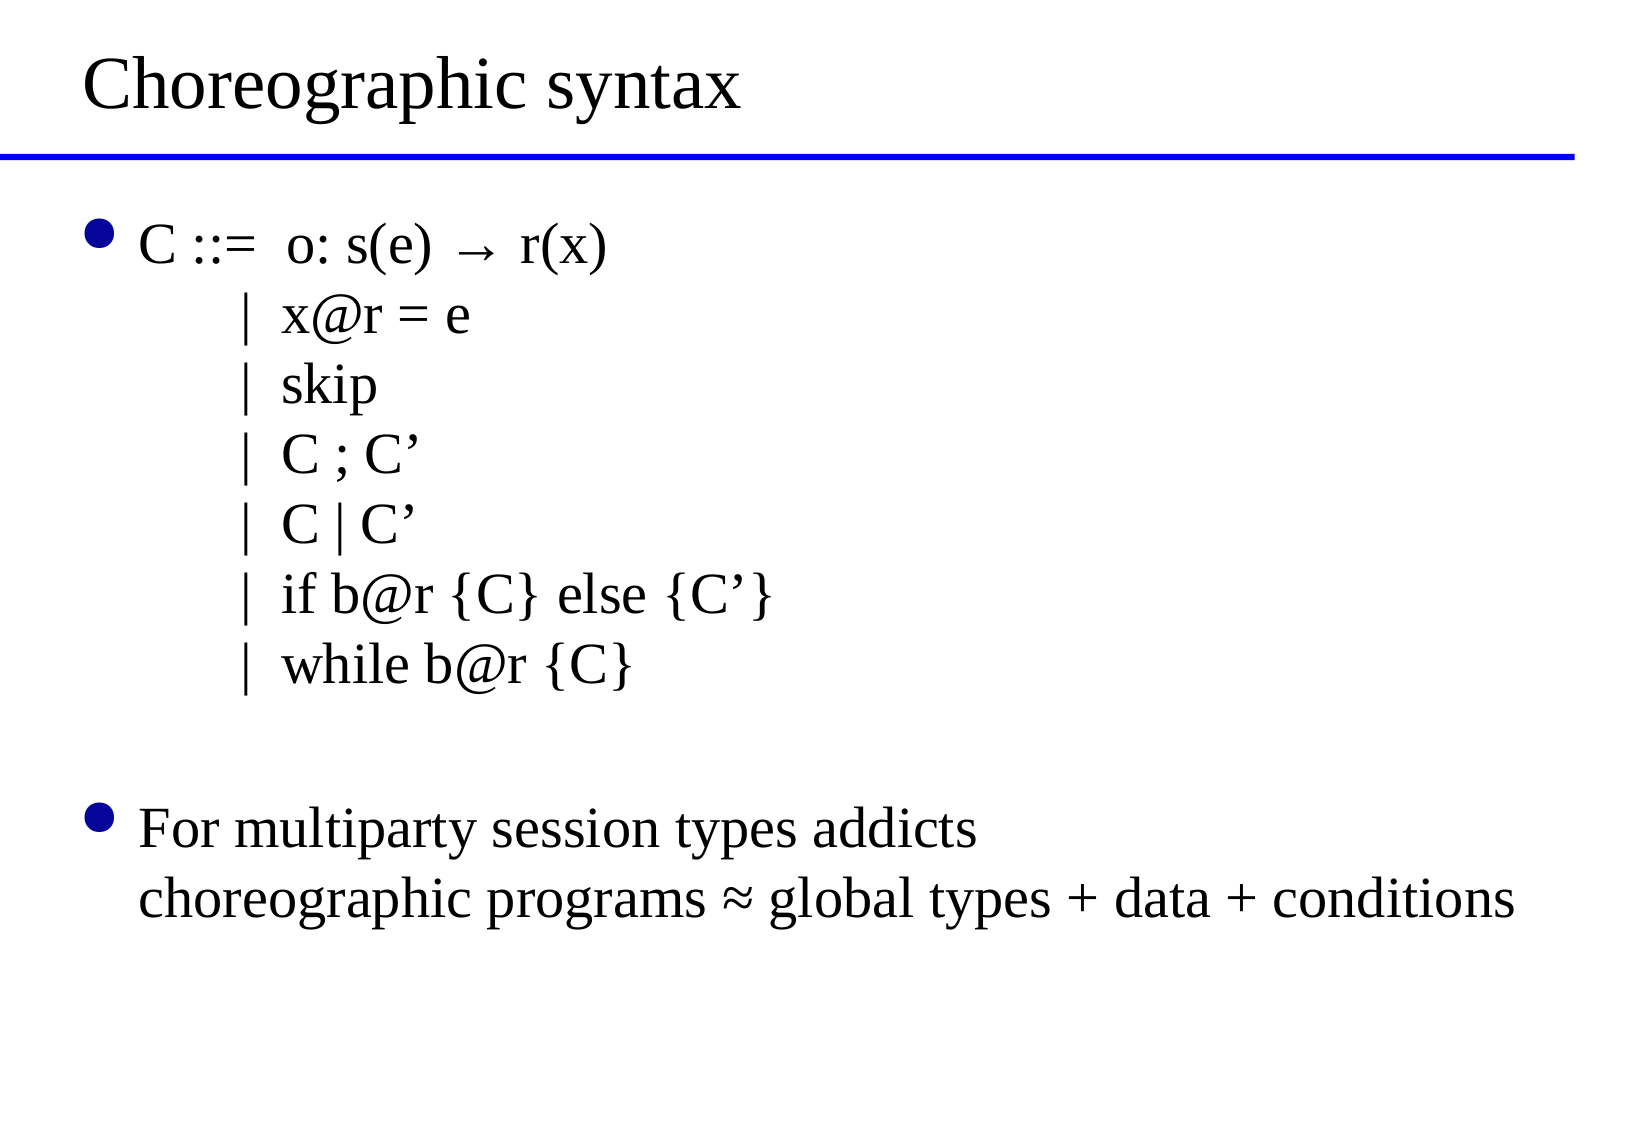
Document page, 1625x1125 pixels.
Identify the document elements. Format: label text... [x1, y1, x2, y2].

list C ::= o: s(e) → r(x) | x@r = e | skip | C ; C’ | C | C’ | if b@r {C} else {C’} | while b@r {C} For multiparty session types addicts choreographic programs ≈ global types + data + conditions [67, 198, 1546, 1061]
title Choreographic syntax [67, 27, 1544, 131]
